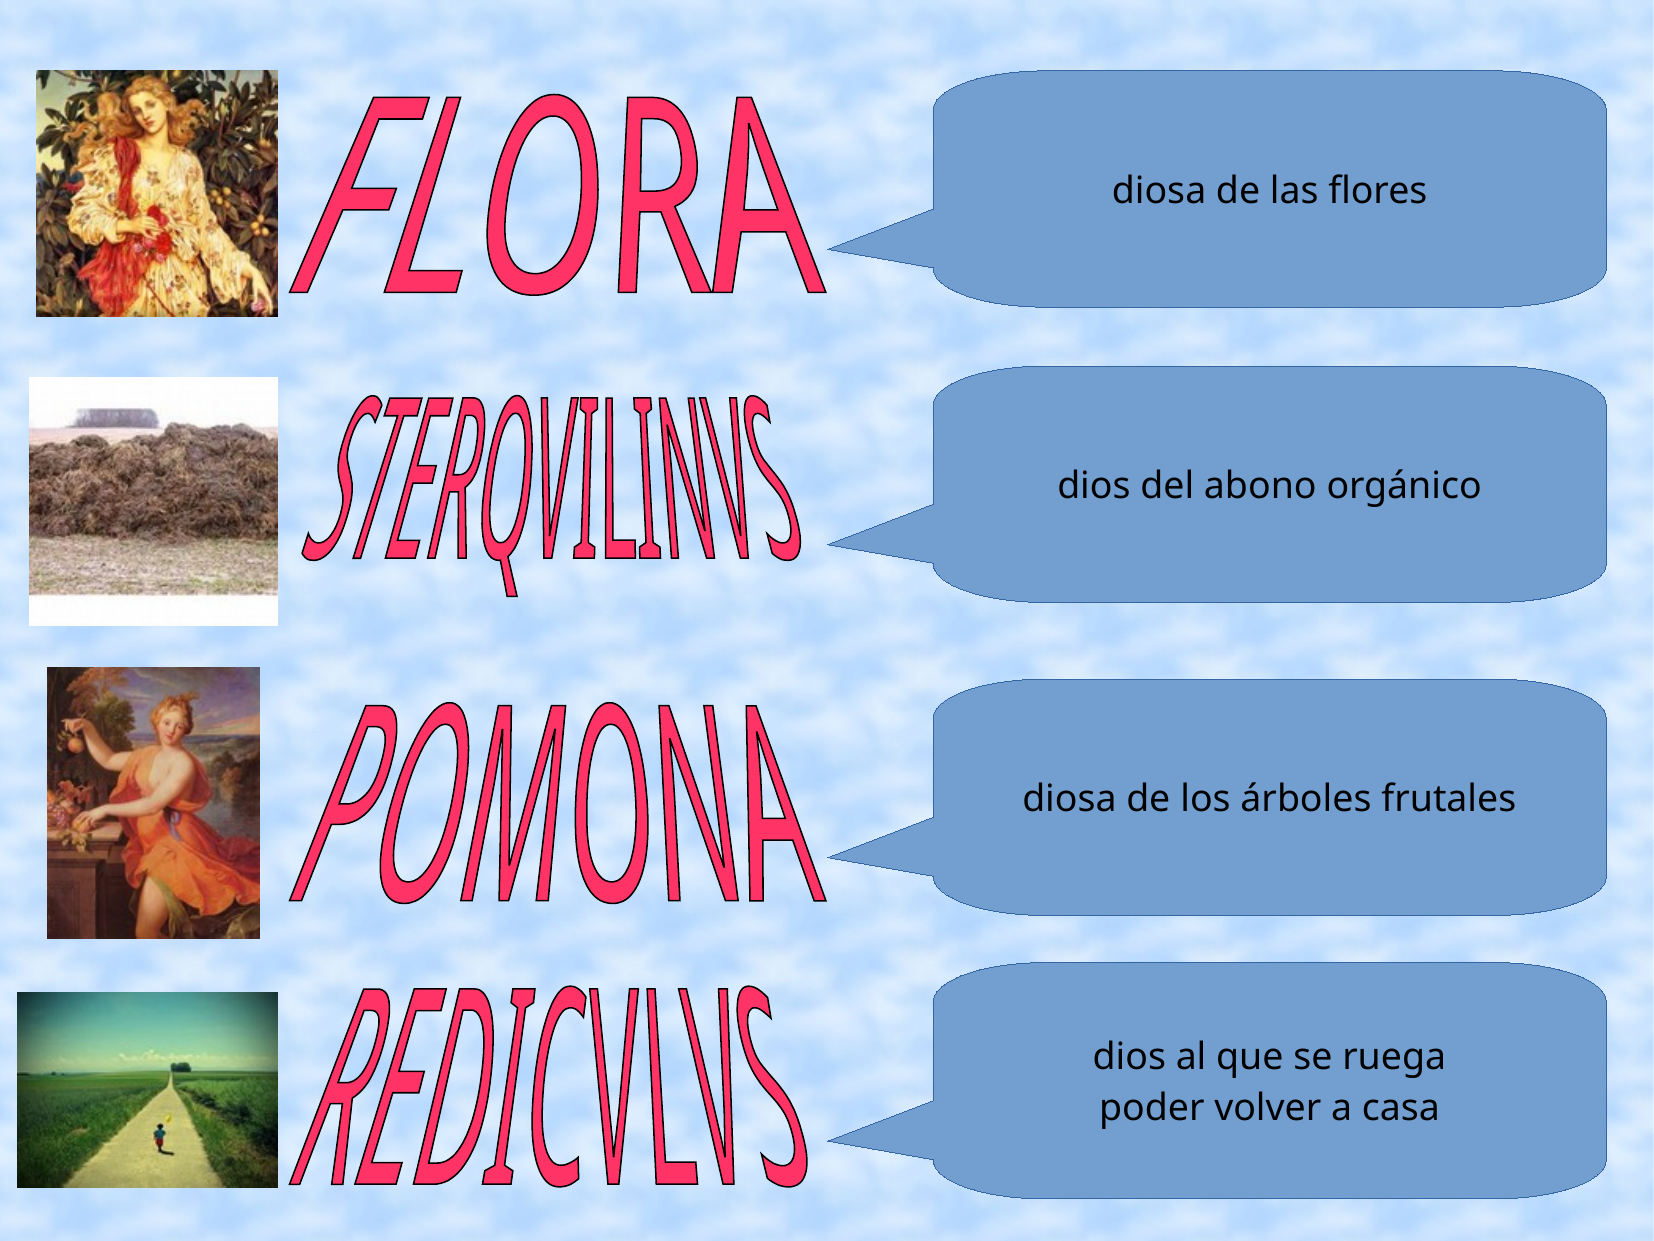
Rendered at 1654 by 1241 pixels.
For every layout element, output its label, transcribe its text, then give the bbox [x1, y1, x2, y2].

text_box FLORA [618, 97, 826, 293]
text_box STERQVILINVS [633, 397, 661, 559]
text_box REDICVLVS [482, 988, 535, 1185]
text_box STERQVILINVS [605, 398, 636, 559]
text_box STERQVILINVS [699, 397, 749, 559]
text_box REDICVLVS [413, 988, 494, 1185]
text_box REDICVLVS [532, 986, 586, 1187]
text_box REDICVLVS [737, 986, 807, 1187]
text_box FLORA [487, 94, 598, 296]
text_box STERQVILINVS [482, 395, 533, 597]
text_box POMONA [659, 705, 739, 901]
text_box REDICVLVS [589, 988, 639, 1185]
picture [0, 0, 1654, 1241]
text_box FLORA [289, 97, 430, 293]
text_box dios del abono orgánico [827, 366, 1607, 603]
text_box STERQVILINVS [353, 398, 422, 559]
text_box POMONA [460, 705, 566, 901]
text_box dios al que se ruega poder volver a casa [827, 962, 1607, 1199]
text_box STERQVILINVS [573, 397, 598, 559]
text_box REDICVLVS [678, 988, 734, 1185]
text_box STERQVILINVS [385, 398, 453, 559]
text_box REDICVLVS [289, 989, 390, 1185]
text_box POMONA [289, 705, 397, 901]
text_box REDICVLVS [647, 988, 698, 1185]
text_box POMONA [746, 705, 826, 901]
text_box diosa de los árboles frutales [827, 679, 1607, 916]
text_box STERQVILINVS [744, 395, 801, 561]
text_box diosa de las flores [827, 70, 1607, 308]
text_box REDICVLVS [354, 988, 447, 1185]
text_box FLORA [384, 97, 463, 293]
text_box POMONA [380, 702, 469, 904]
text_box STERQVILINVS [541, 397, 579, 559]
text_box STERQVILINVS [427, 397, 485, 559]
text_box POMONA [575, 702, 648, 904]
text_box STERQVILINVS [659, 398, 715, 559]
text_box STERQVILINVS [302, 395, 382, 561]
